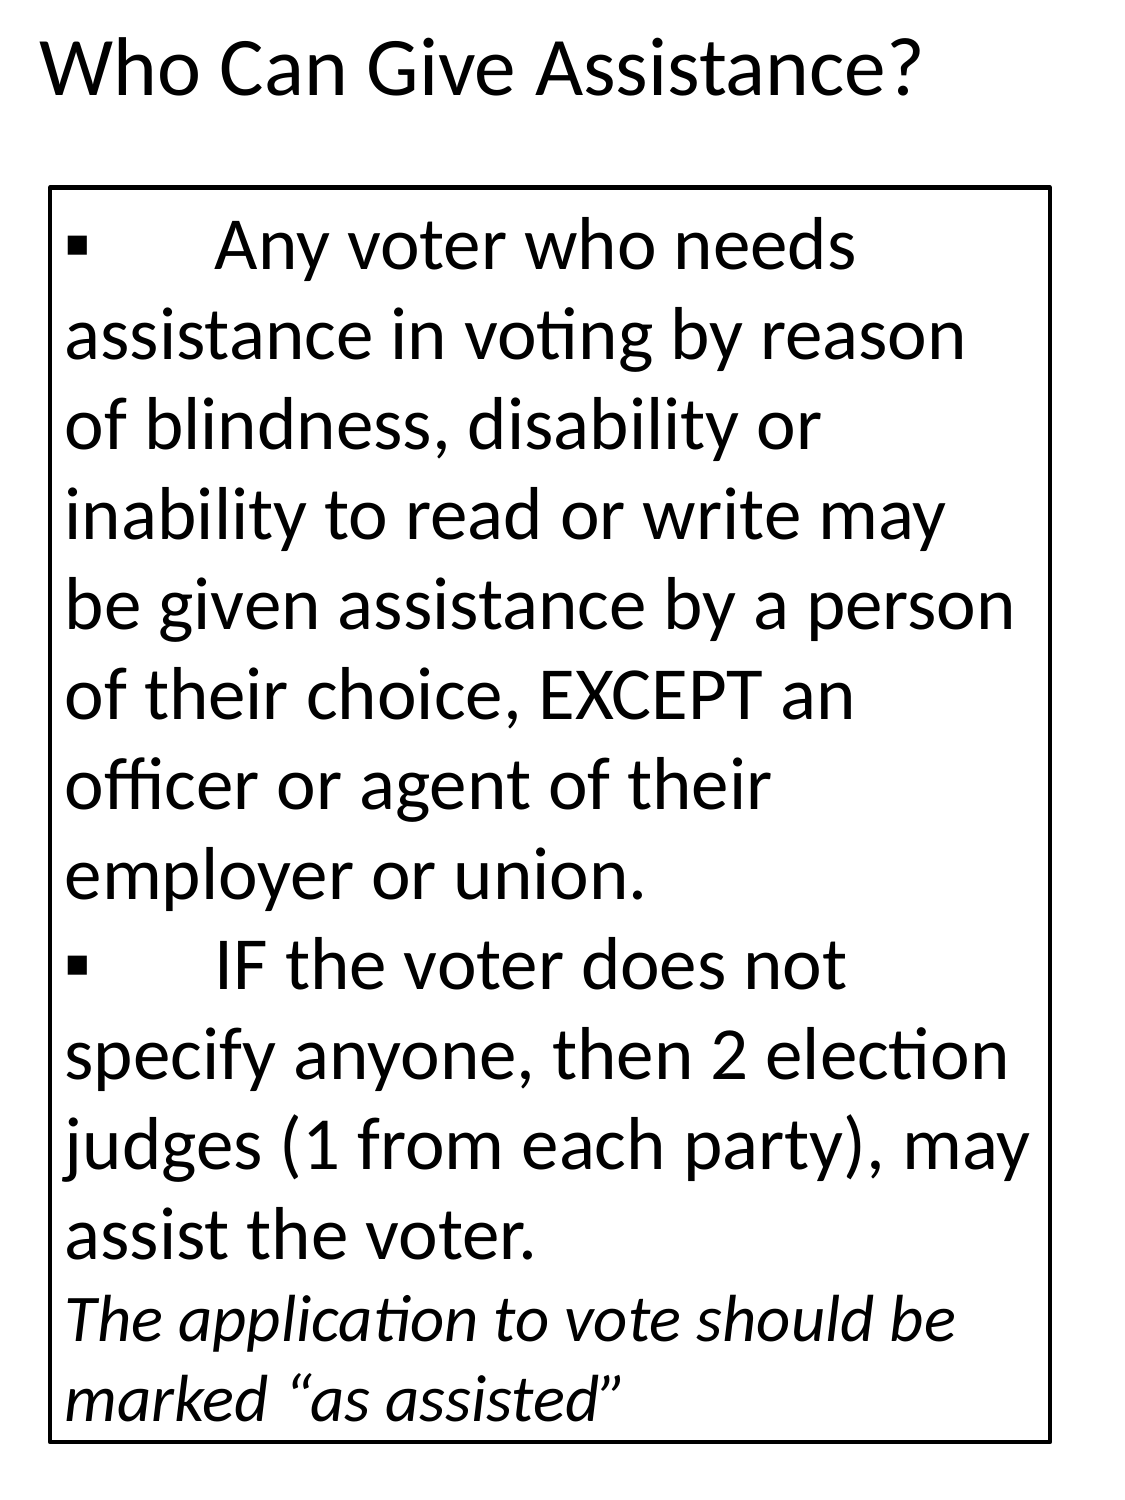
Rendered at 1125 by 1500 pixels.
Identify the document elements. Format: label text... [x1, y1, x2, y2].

text_box ▪ Any voter who needs assistance in voting by reason of blindness, disability or inability to read or write may be given assistance by a person of their choice, EXCEPT an officer or agent of their employer or union. ▪ IF the voter does not specify anyone, then 2 election judges (1 from each party), may assist the voter. The application to vote should be marked “as assisted” [50, 187, 1050, 1443]
text_box Who Can Give Assistance? [24, 4, 1088, 120]
